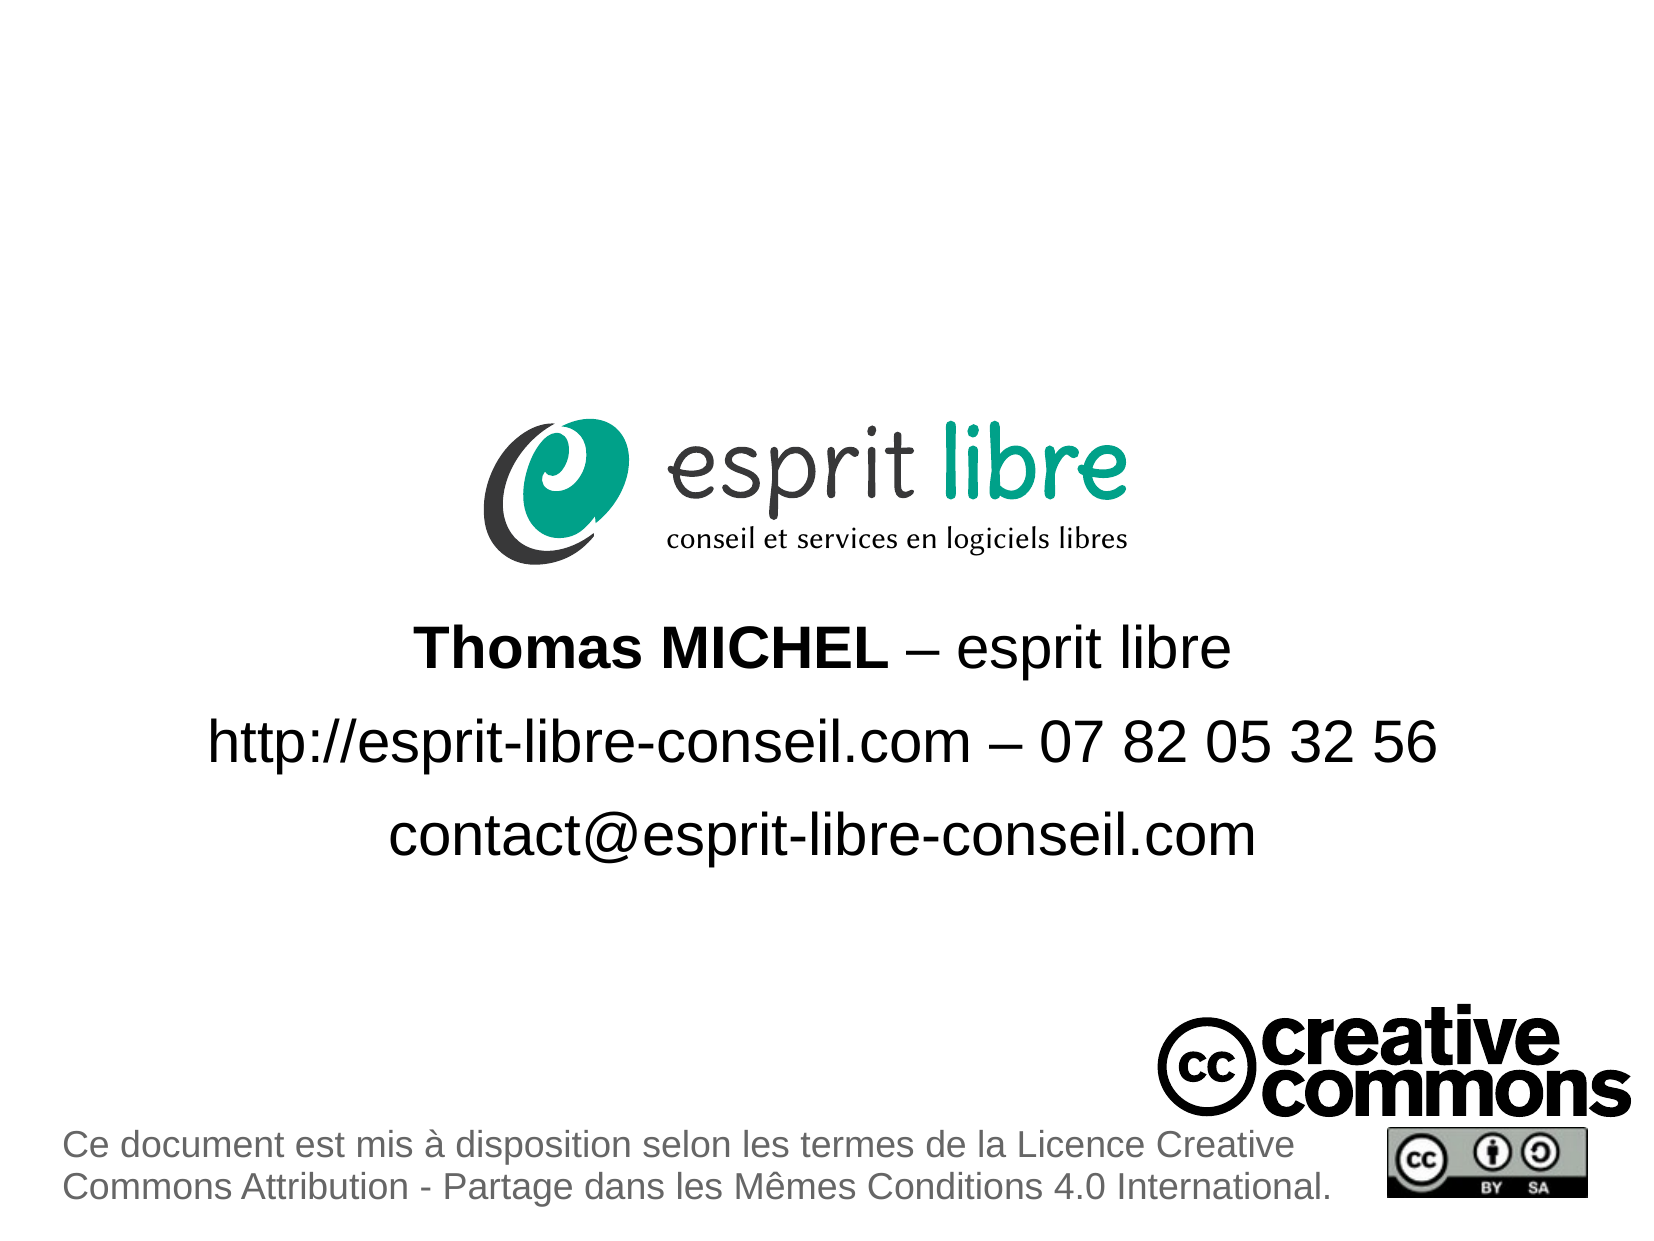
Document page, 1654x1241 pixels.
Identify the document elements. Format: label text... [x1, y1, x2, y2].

text_box Ce document est mis à disposition selon les termes de la Licence Creative Commons Attribution - Partage dans les Mêmes Conditions 4.0 International. [47, 1116, 1406, 1216]
picture [1157, 1003, 1632, 1118]
list Thomas MICHEL – esprit libre http://esprit-libre-conseil.com – 07 82 05 32 56 contact@esprit-libre-conseil.com [118, 614, 1465, 910]
picture [1406, 1127, 1588, 1198]
picture [460, 416, 1146, 567]
